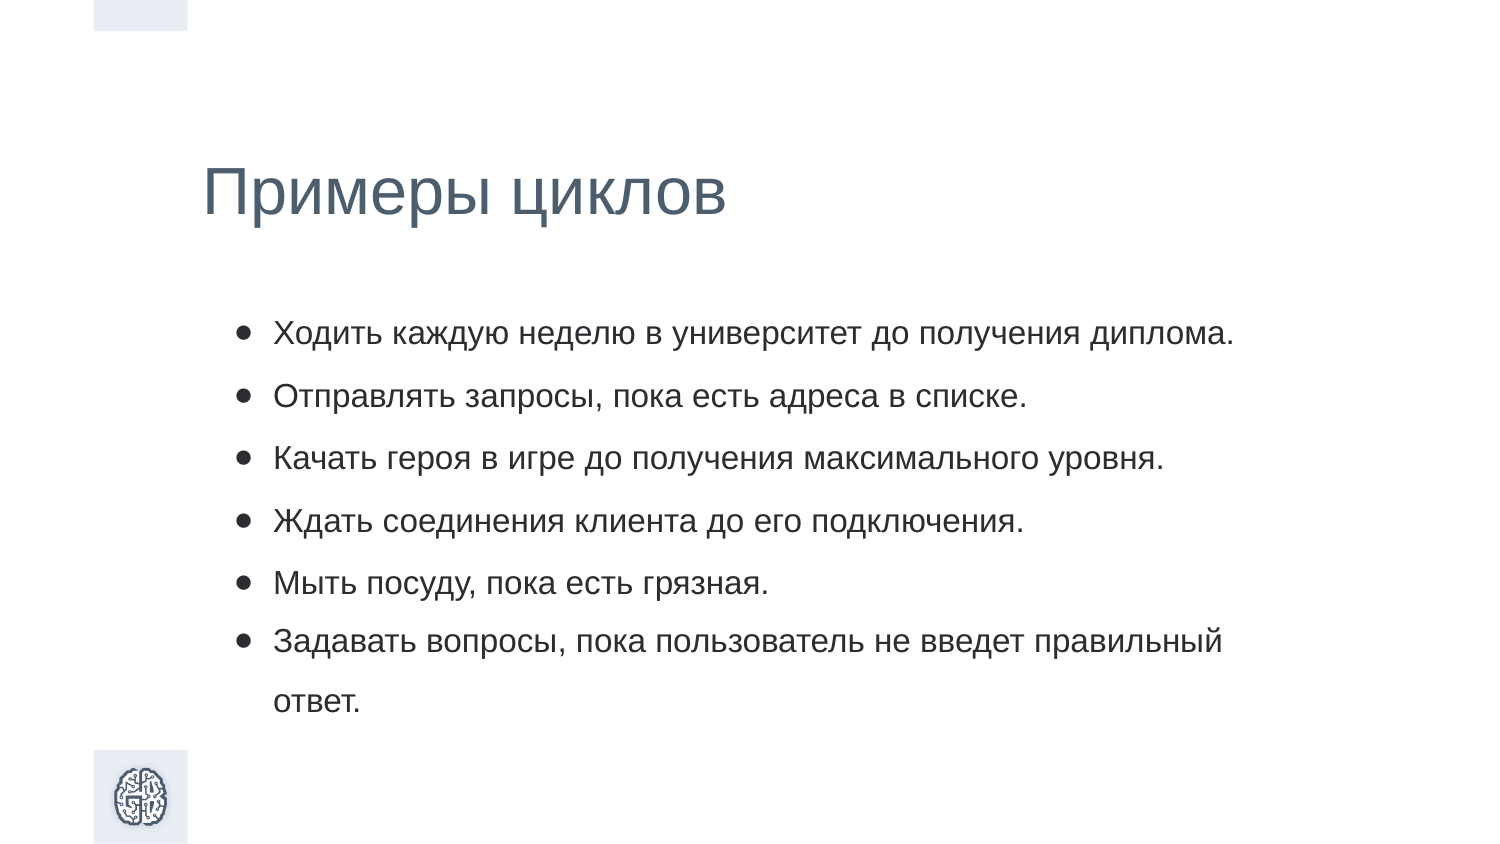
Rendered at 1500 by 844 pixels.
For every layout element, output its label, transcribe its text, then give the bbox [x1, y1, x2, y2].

text_box Ждать соединения клиента до его подключения. [187, 472, 1312, 534]
text_box Мыть посуду, пока есть грязная. [187, 534, 1312, 608]
picture [106, 760, 175, 834]
text_box Отправлять запросы, пока есть адреса в списке. [187, 358, 1312, 409]
text_box Ходить каждую неделю в университет до получения диплома. [187, 284, 1312, 358]
text_box Примеры циклов [187, 93, 1312, 282]
text_box Качать героя в игре до получения максимального уровня. [187, 409, 1312, 472]
text_box Задавать вопросы, пока пользователь не введет правильный ответ. [187, 622, 1312, 696]
